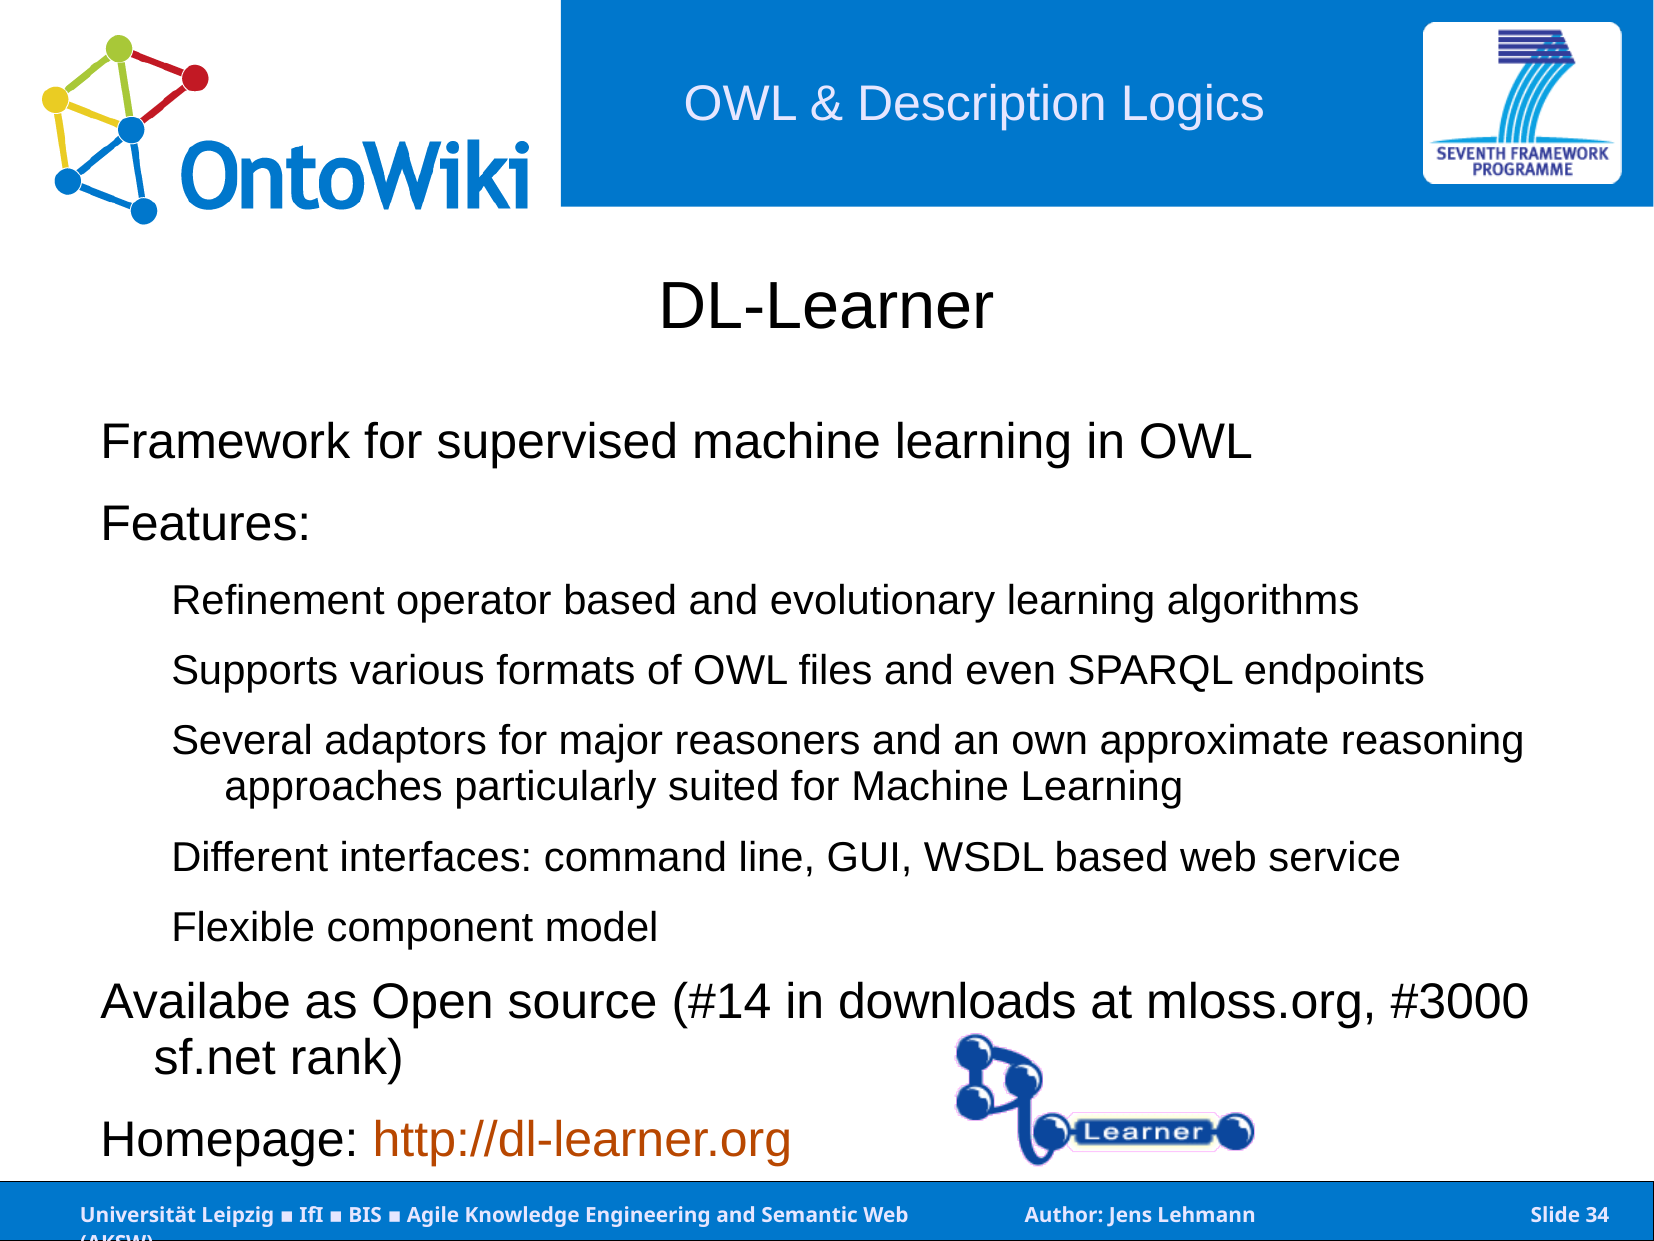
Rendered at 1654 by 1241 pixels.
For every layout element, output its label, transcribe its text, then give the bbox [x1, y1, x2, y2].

list Framework for supervised machine learning in OWL Features: Refinement operator based and evolutionary learning algorithms Supports various formats of OWL files and even SPARQL endpoints Several adaptors for major reasoners and an own approximate reasoning approaches particularly suited for Machine Learning Different interfaces: command line, GUI, WSDL based web service Flexible component model Availabe as Open source (#14 in downloads at mloss.org, #3000 sf.net rank) Homepage: http://dl-learner.org [82, 413, 1571, 1167]
picture [1423, 22, 1622, 184]
title DL-Learner [82, 243, 1571, 368]
picture [41, 34, 532, 231]
picture [938, 1018, 1300, 1182]
